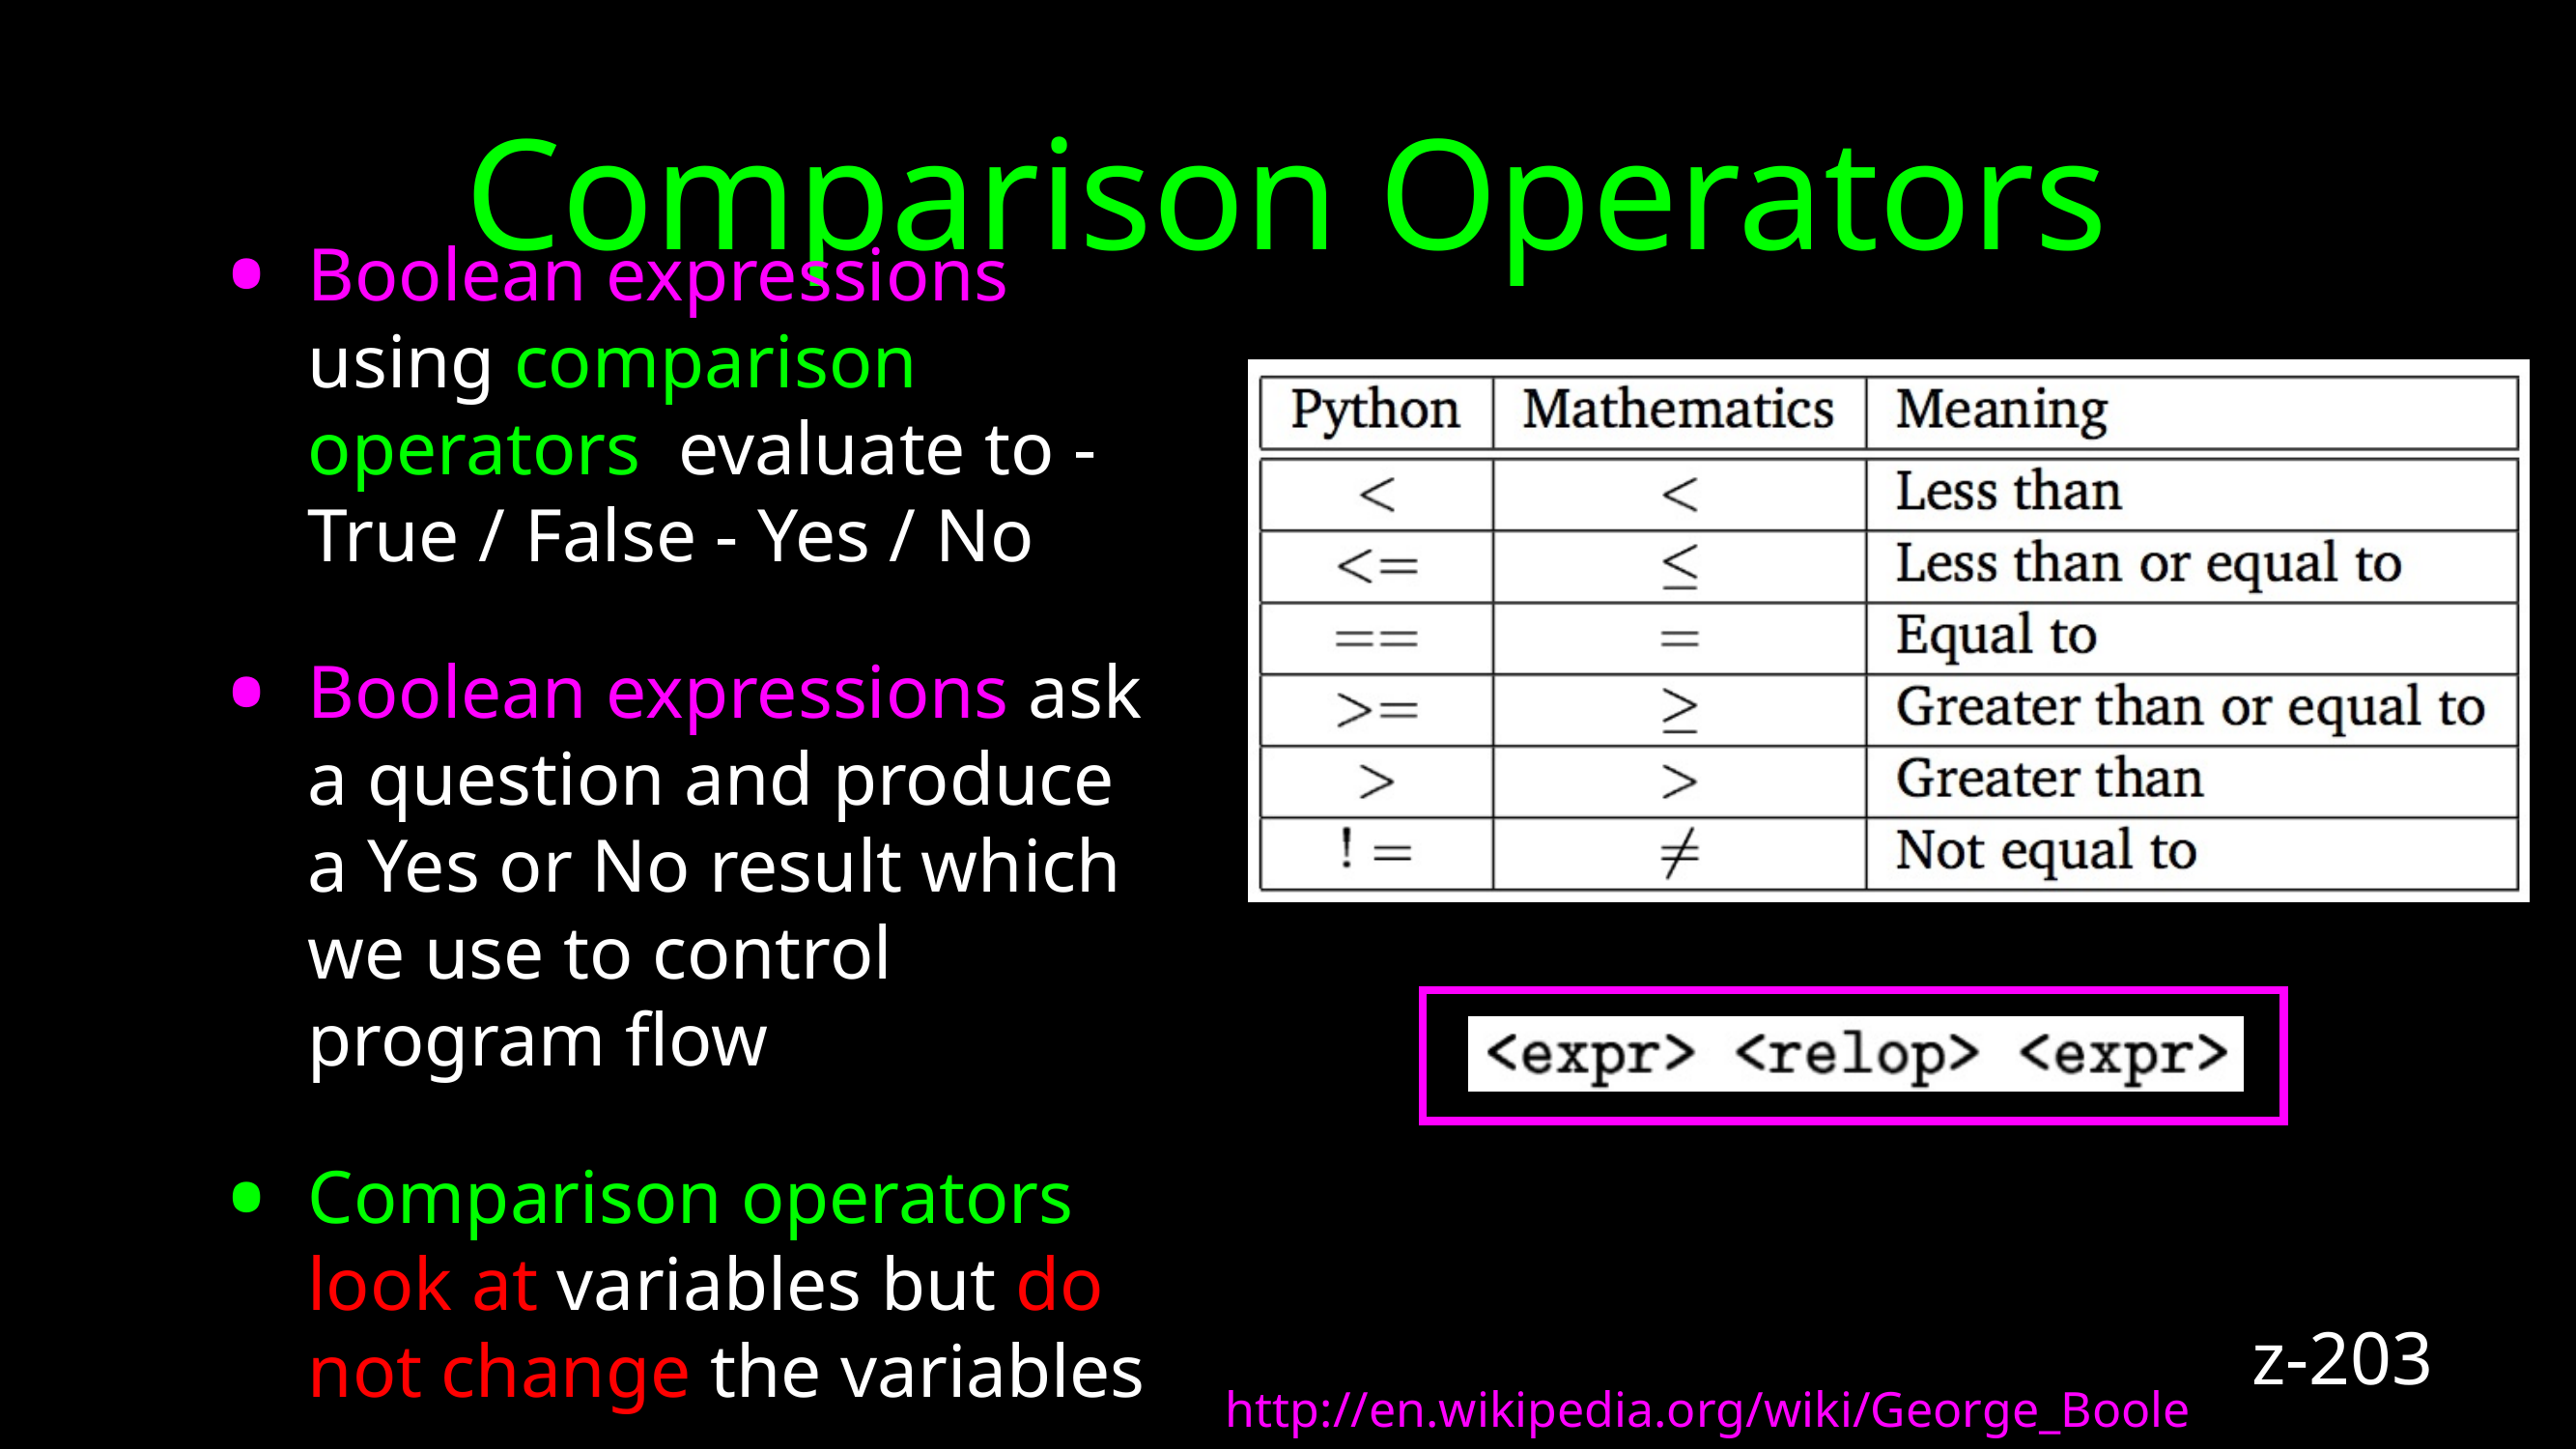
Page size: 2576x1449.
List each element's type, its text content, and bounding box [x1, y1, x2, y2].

title Comparison Operators [183, 38, 2392, 339]
picture [1468, 1016, 2244, 1092]
text_box http://en.wikipedia.org/wiki/George_Boole [1225, 1378, 2192, 1437]
list Boolean expressions using comparison operators evaluate to - True / False - Yes / No Boolean expressions ask a question and produce a Yes or No result which we use to control program flow Comparison operators look at variables but do not change the variables [183, 265, 1164, 1376]
text_box z-203 [2251, 1312, 2434, 1400]
picture [1248, 359, 2530, 902]
